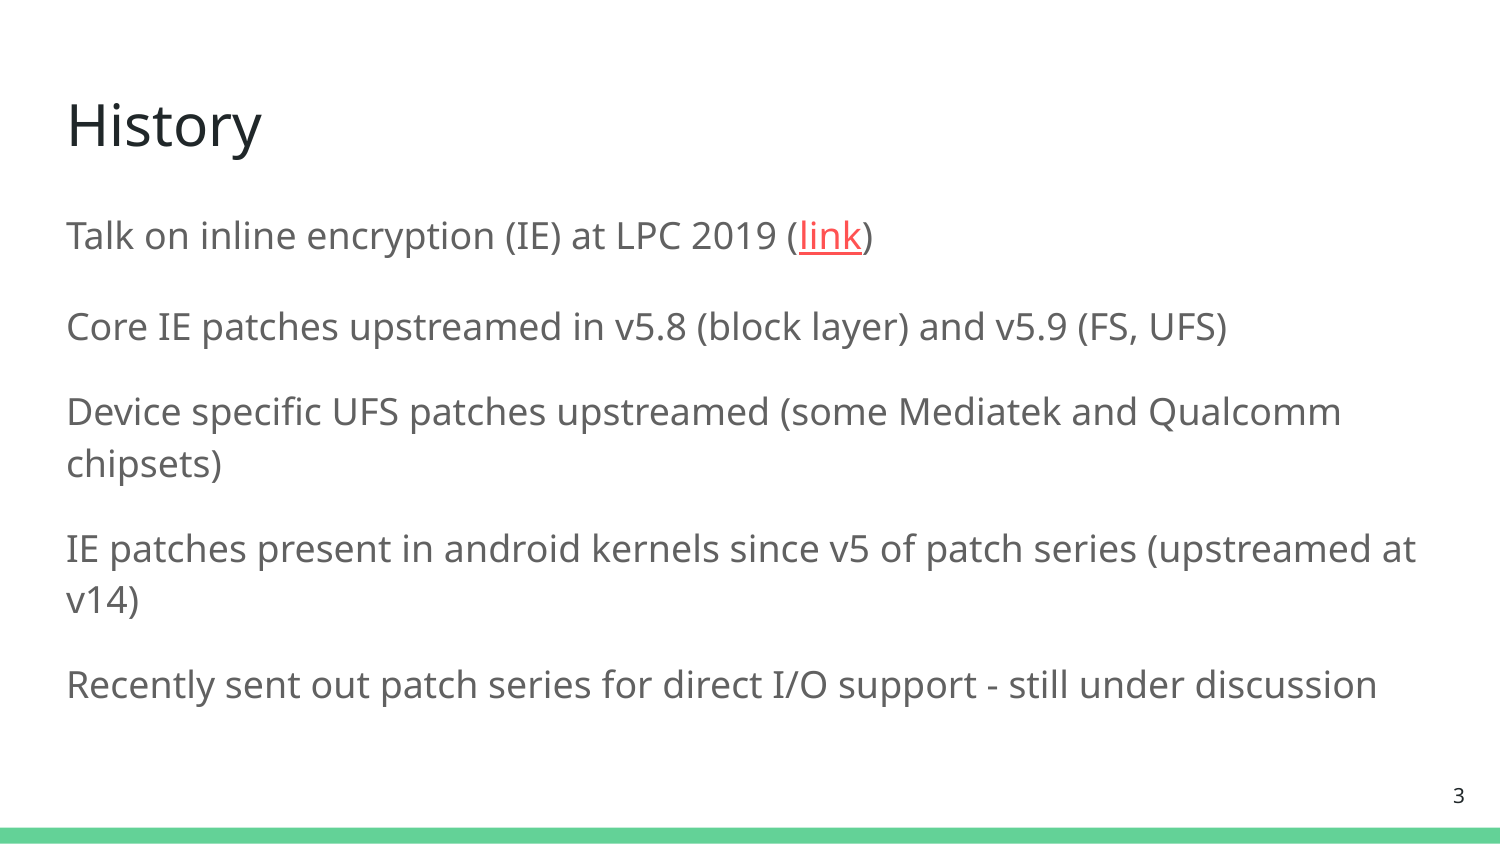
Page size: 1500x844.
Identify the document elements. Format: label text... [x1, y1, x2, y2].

list Talk on inline encryption (IE) at LPC 2019 (link) Core IE patches upstreamed in v5.8 (block layer) and v5.9 (FS, UFS) Device specific UFS patches upstreamed (some Mediatek and Qualcomm chipsets) IE patches present in android kernels since v5 of patch series (upstreamed at v14) Recently sent out patch series for direct I/O support - still under discussion [51, 189, 1449, 750]
title History [51, 72, 1449, 167]
slide_number <number> [1389, 764, 1480, 830]
